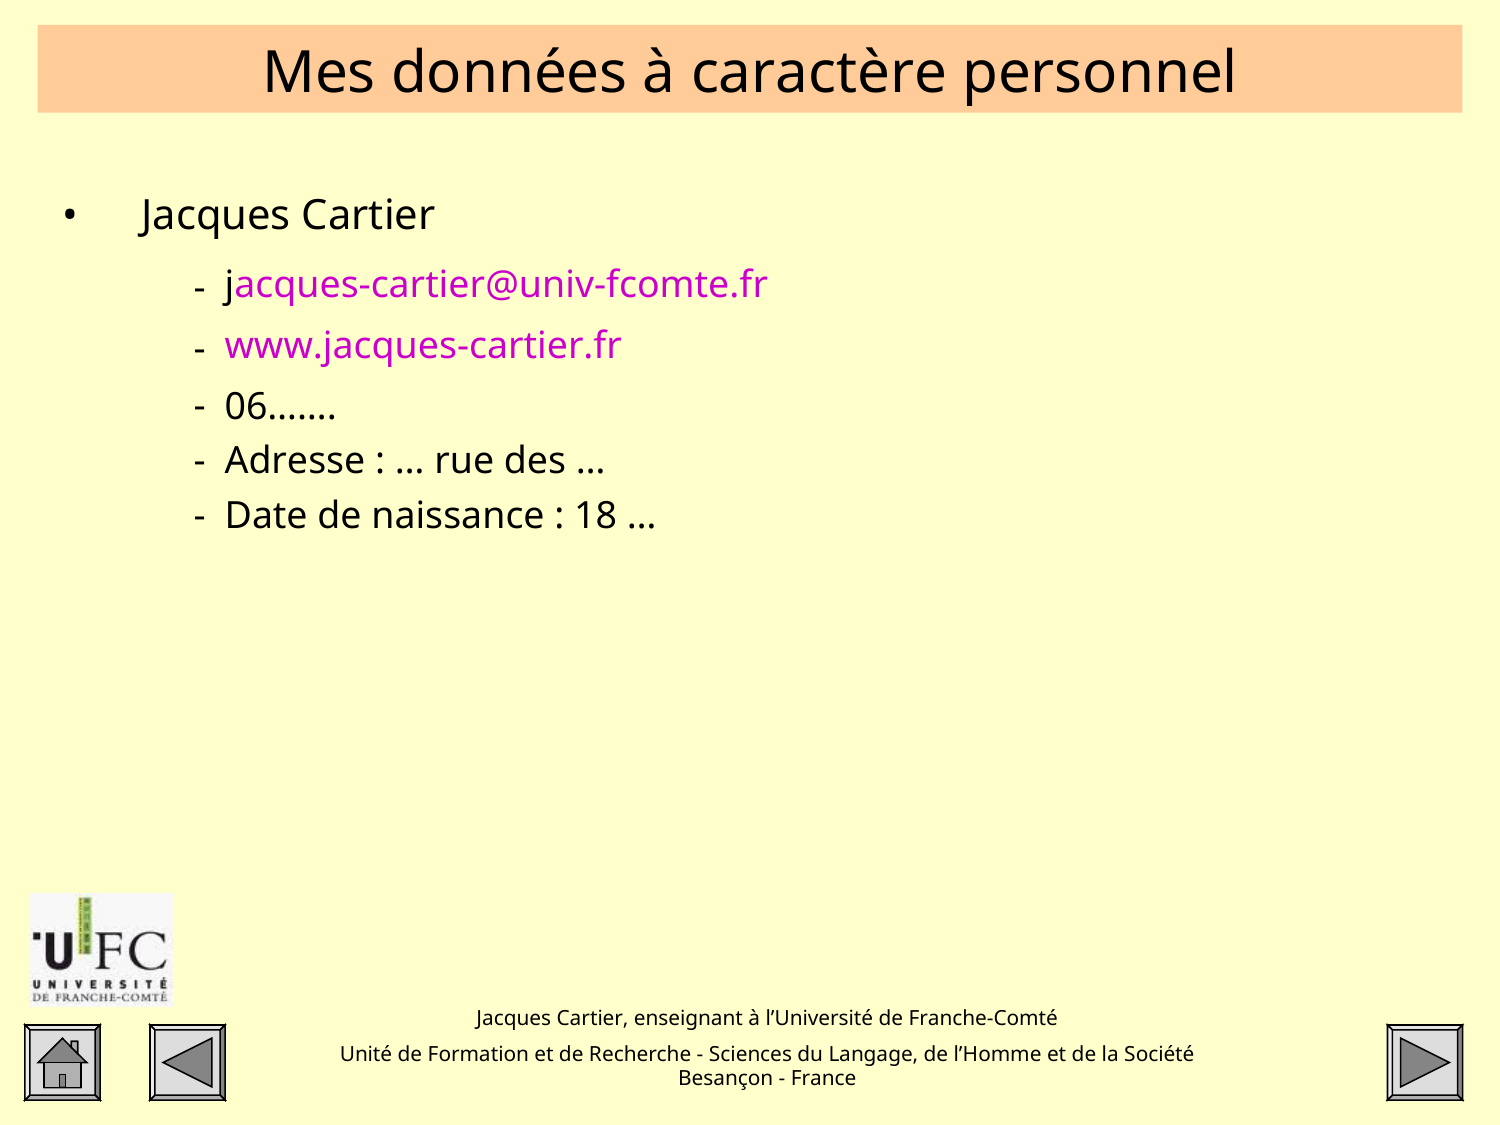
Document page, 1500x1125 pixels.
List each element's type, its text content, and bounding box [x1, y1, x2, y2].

picture [29, 893, 173, 1007]
list Jacques Cartier jacques-cartier@univ-fcomte.fr www.jacques-cartier.fr 06……. Adresse : … rue des … Date de naissance : 18 … [62, 187, 1438, 975]
title Mes données à caractère personnel [37, 24, 1463, 113]
